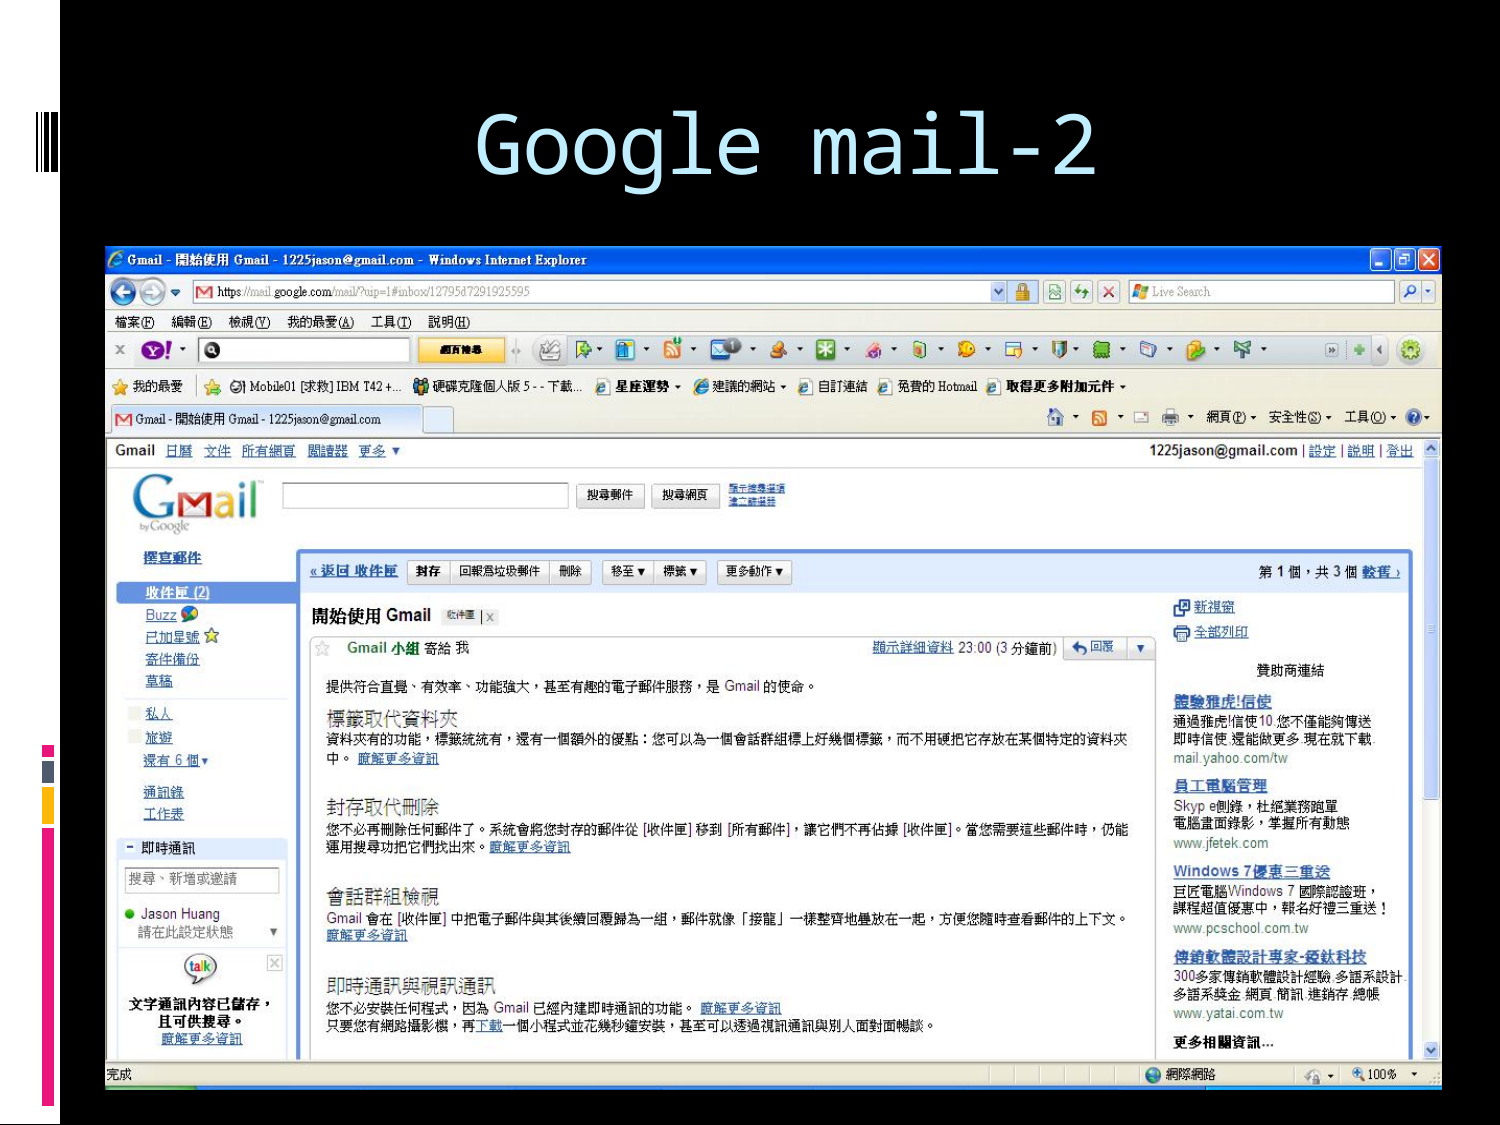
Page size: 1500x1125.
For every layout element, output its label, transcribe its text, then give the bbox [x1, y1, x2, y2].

picture [105, 246, 1442, 1090]
title Google mail-2 [150, 84, 1426, 235]
